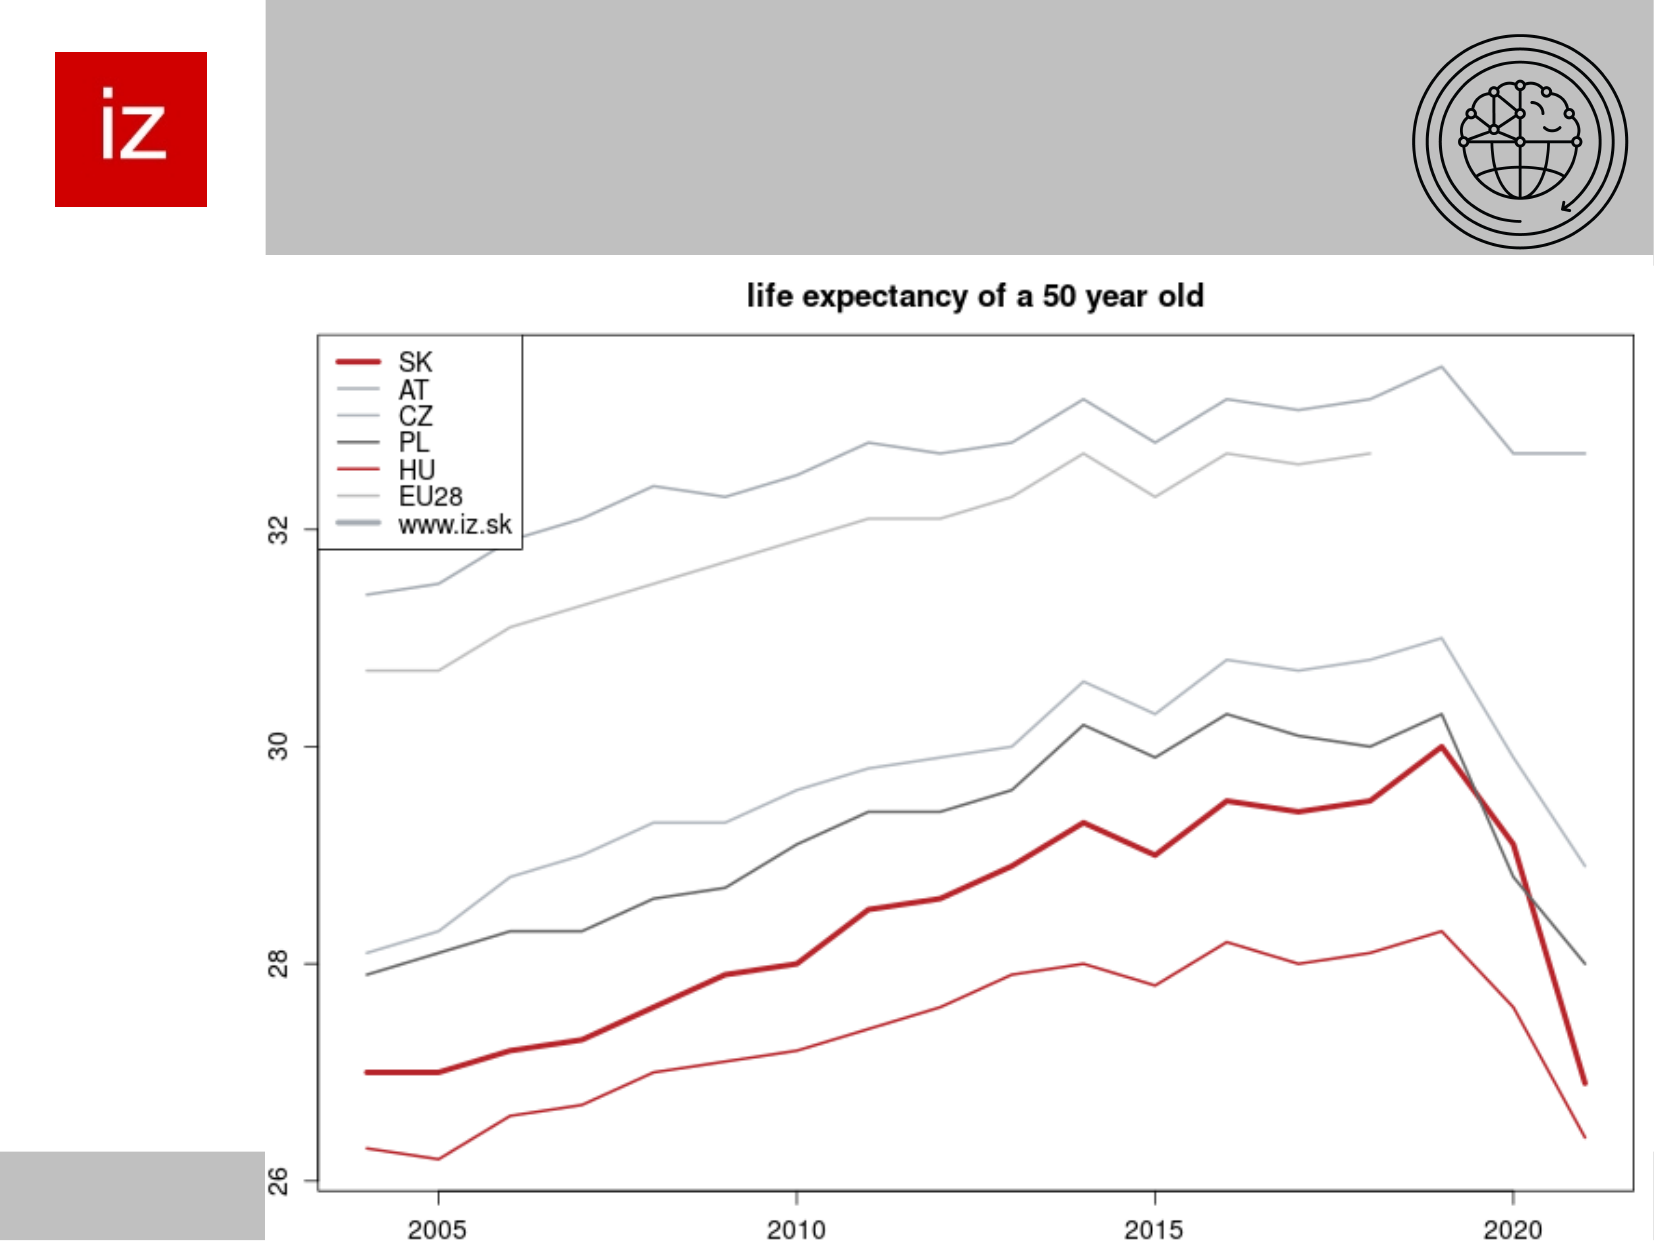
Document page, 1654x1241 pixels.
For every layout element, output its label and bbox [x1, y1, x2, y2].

picture [265, 0, 1654, 1241]
picture [55, 52, 207, 207]
